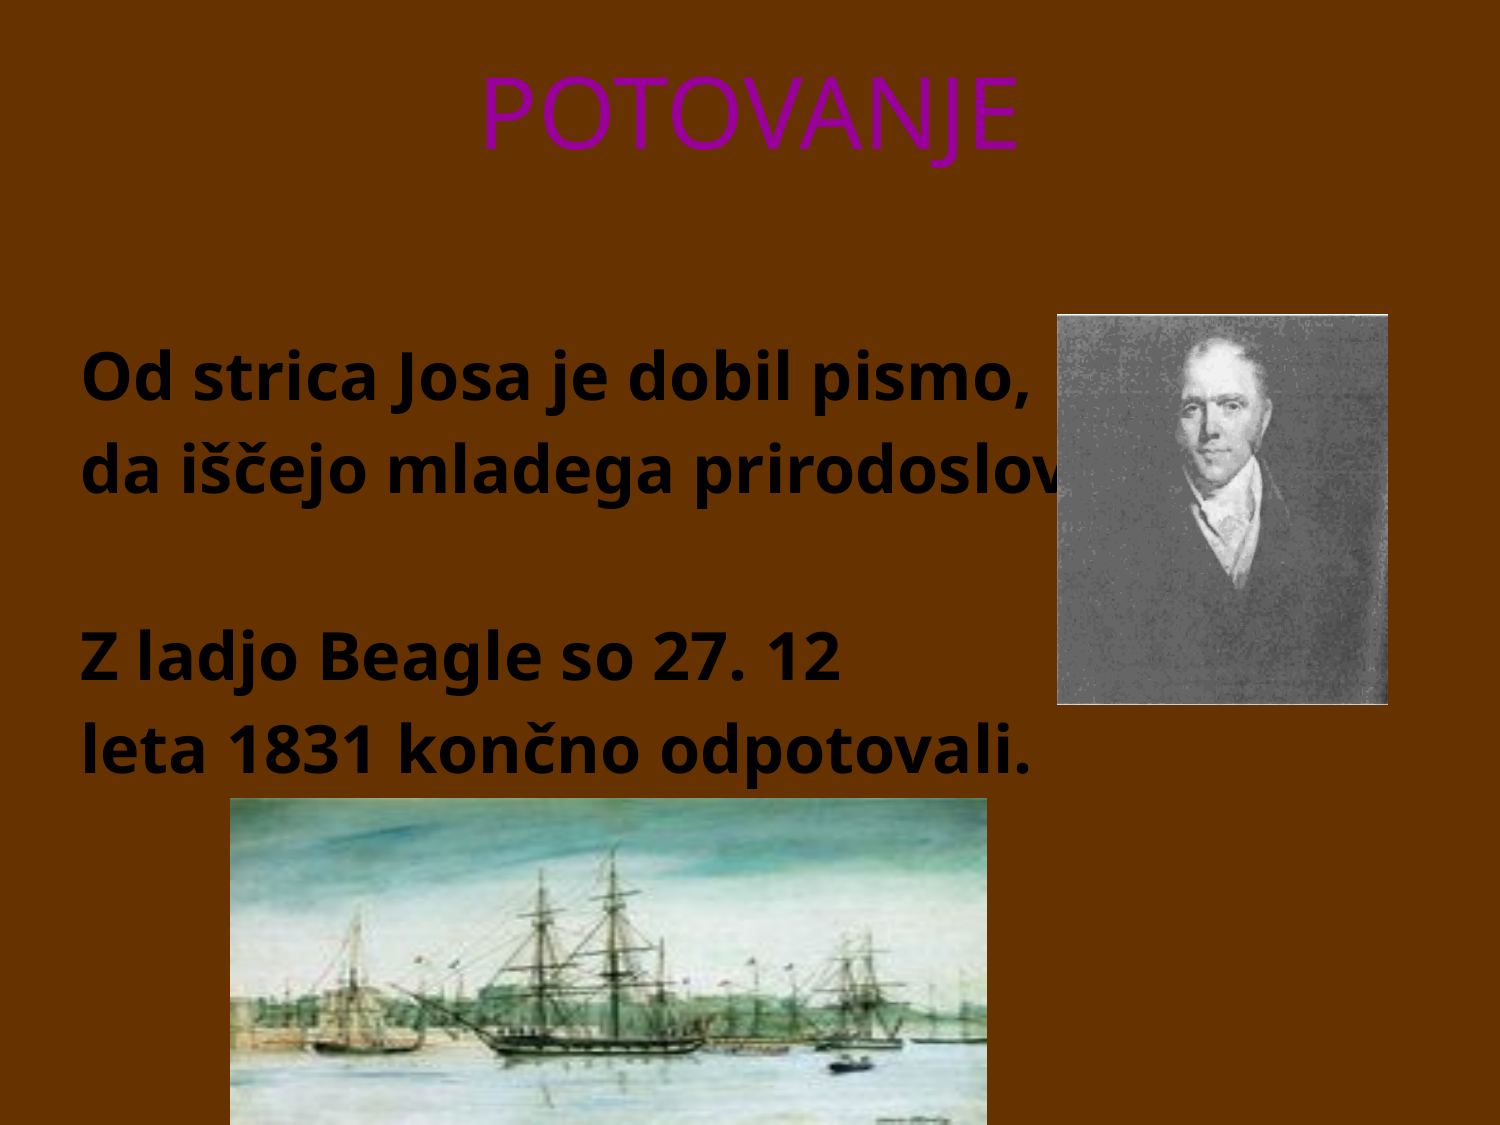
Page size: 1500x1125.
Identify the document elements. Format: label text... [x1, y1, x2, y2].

text_box POTOVANJE [253, 42, 1247, 291]
picture [230, 798, 987, 1125]
picture [1057, 314, 1388, 705]
list Od strica Josa je dobil pismo, da iščejo mladega prirodoslovca. Z ladjo Beagle so 27. 12 leta 1831 končno odpotovali. [64, 326, 1415, 1125]
